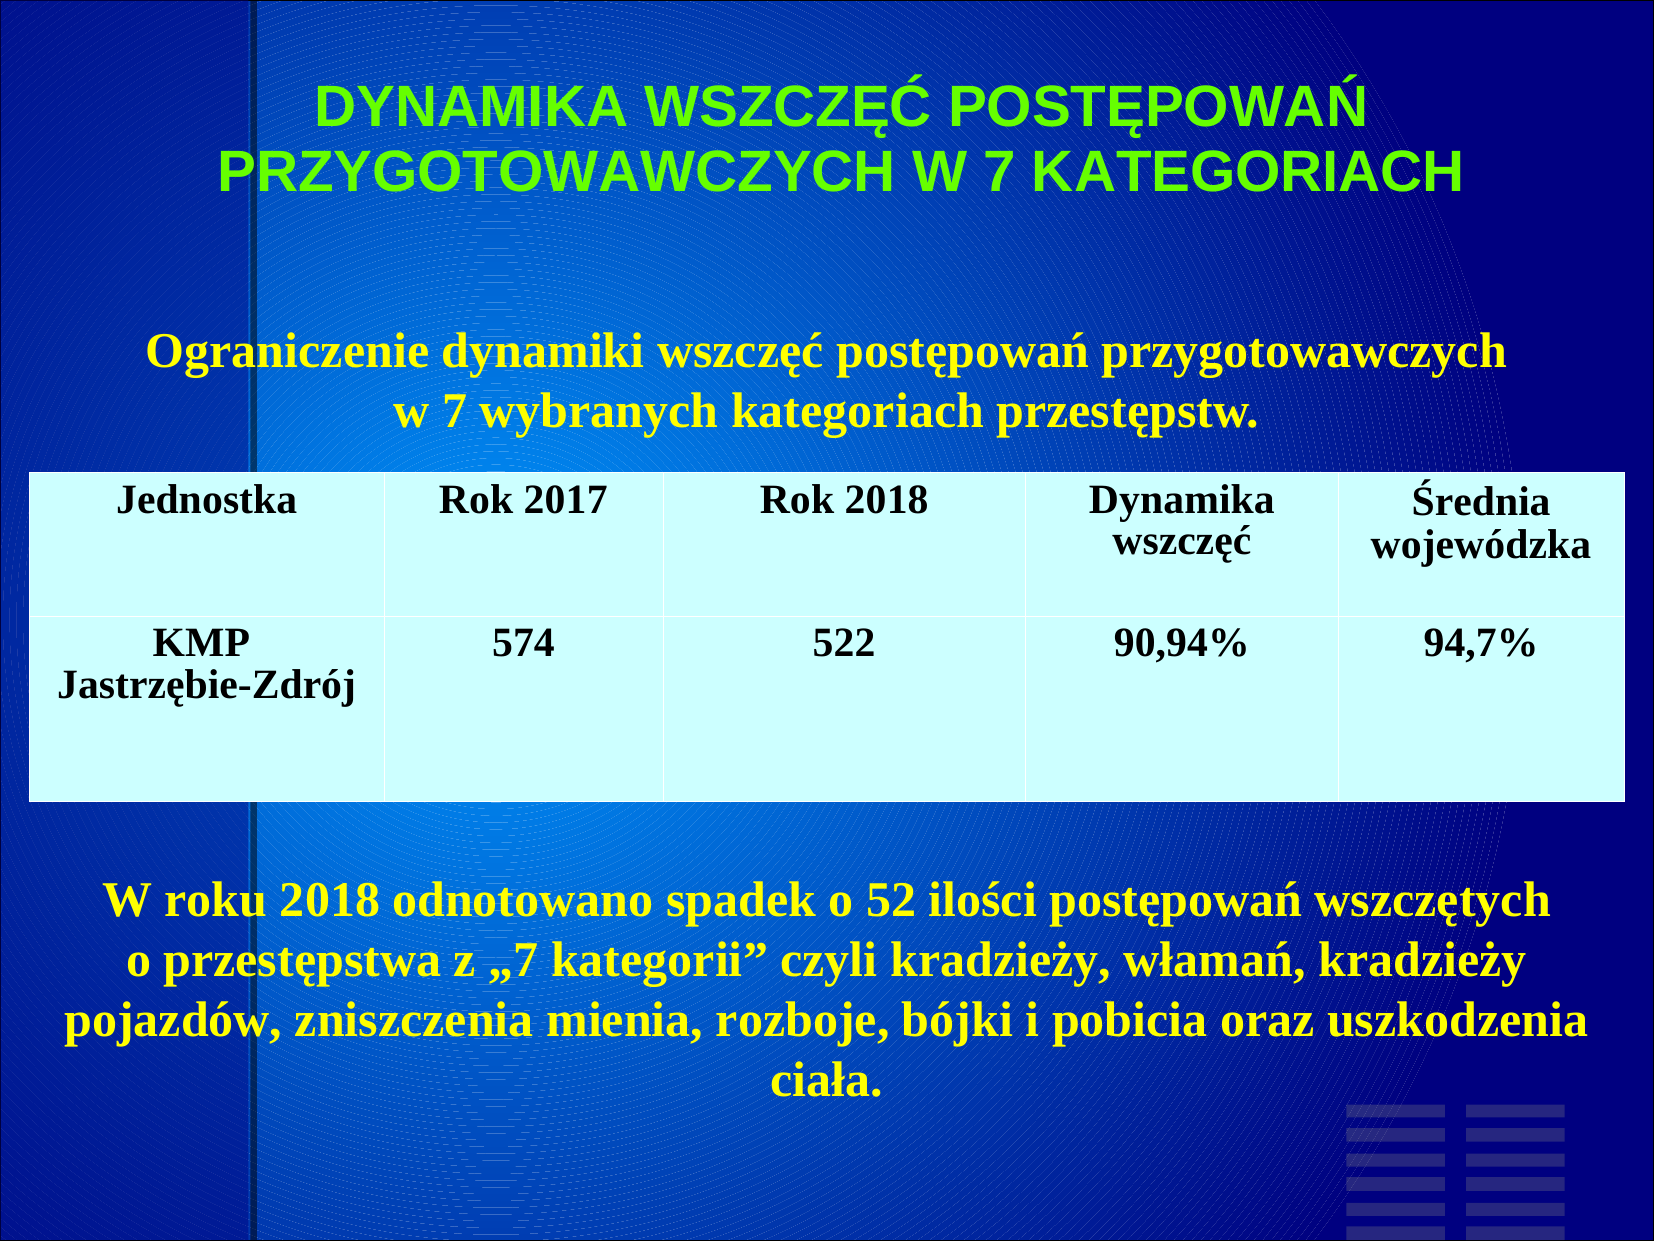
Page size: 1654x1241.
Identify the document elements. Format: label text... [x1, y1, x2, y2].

title Ograniczenie dynamiki wszczęć postępowań przygotowawczych w 7 wybranych kategoriach przestępstw. [29, 312, 1625, 443]
table_header Rok 2017 [385, 473, 663, 616]
table_cell 574 [385, 617, 663, 801]
table_header Jednostka [30, 473, 384, 616]
table_cell KMP Jastrzębie-Zdrój [30, 617, 384, 801]
text_box DYNAMIKA WSZCZĘĆ POSTĘPOWAŃ PRZYGOTOWAWCZYCH W 7 KATEGORIACH [147, 66, 1536, 215]
table_header Dynamika wszczęć [1026, 473, 1338, 616]
table_header Rok 2018 [664, 473, 1025, 616]
table_header Średnia wojewódzka [1339, 473, 1624, 616]
table_cell 522 [664, 617, 1025, 801]
table_cell 90,94% [1026, 617, 1338, 801]
text_box W roku 2018 odnotowano spadek o 52 ilości postępowań wszczętych o przestępstwa z „7 kategorii” czyli kradzieży, włamań, kradzieży pojazdów, zniszczenia mienia, rozboje, bójki i pobicia oraz uszkodzenia ciała. [29, 858, 1625, 1114]
table_cell 94,7% [1339, 617, 1624, 801]
